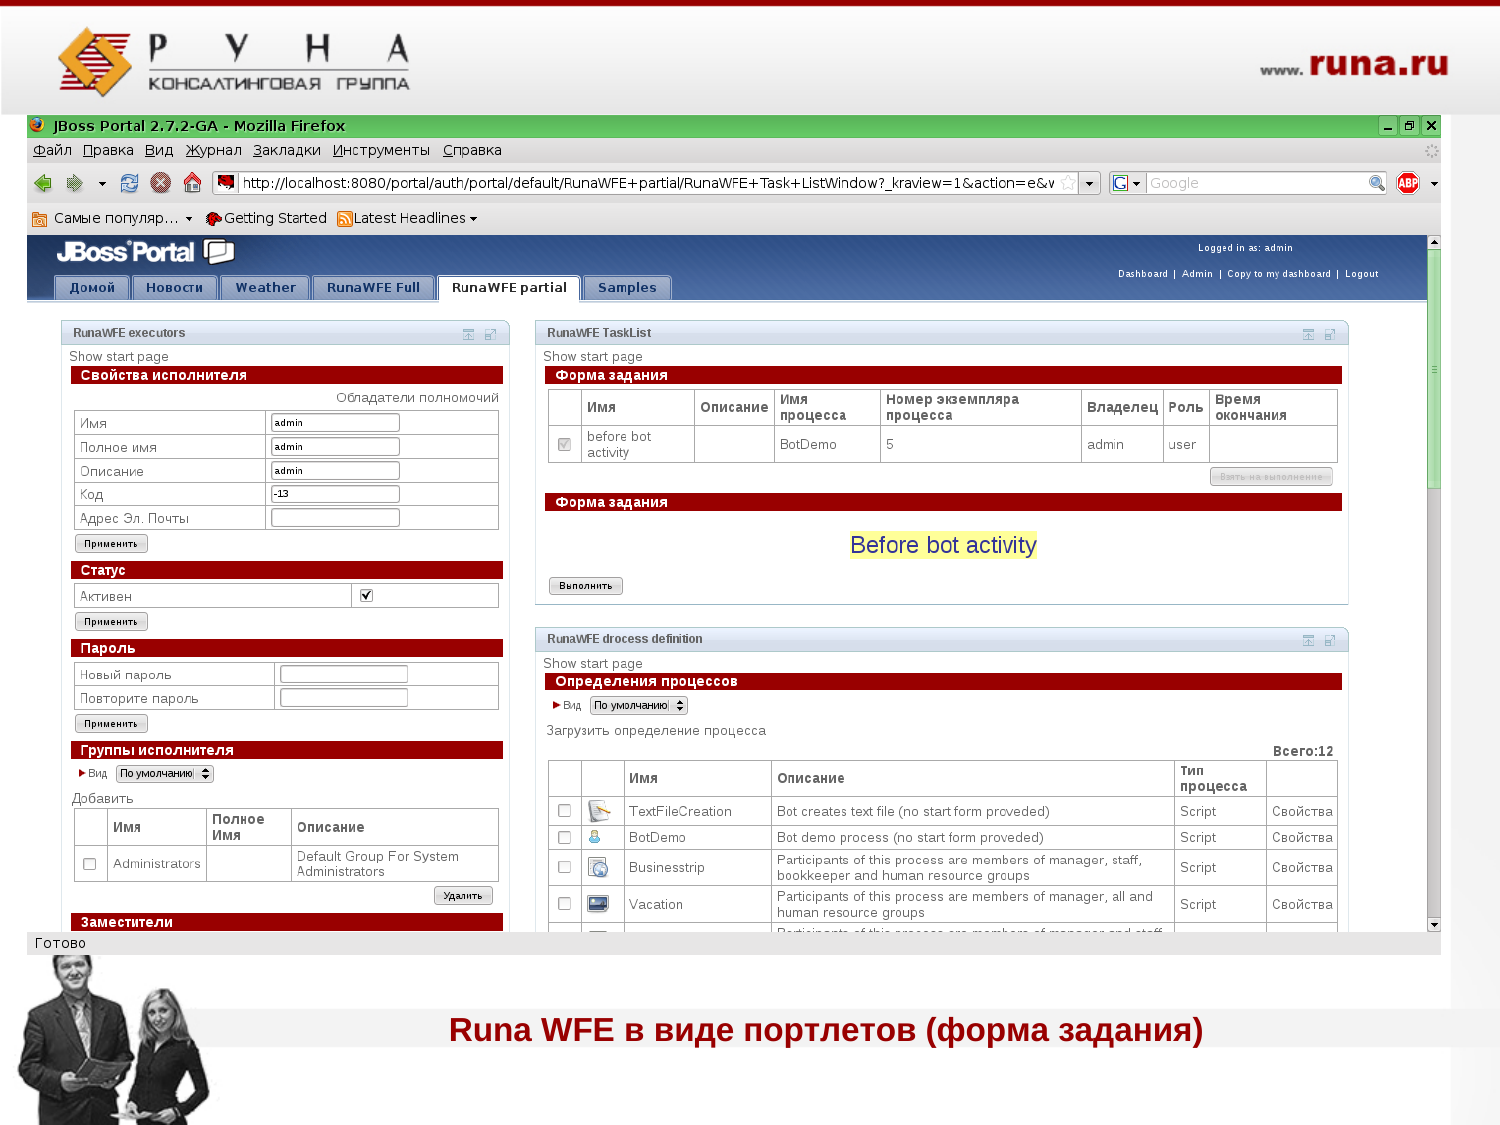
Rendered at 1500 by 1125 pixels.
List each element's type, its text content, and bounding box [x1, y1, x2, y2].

picture [0, 0, 1500, 1125]
text_box Runa WFE в виде портлетов (форма задания) [177, 1000, 1477, 1048]
